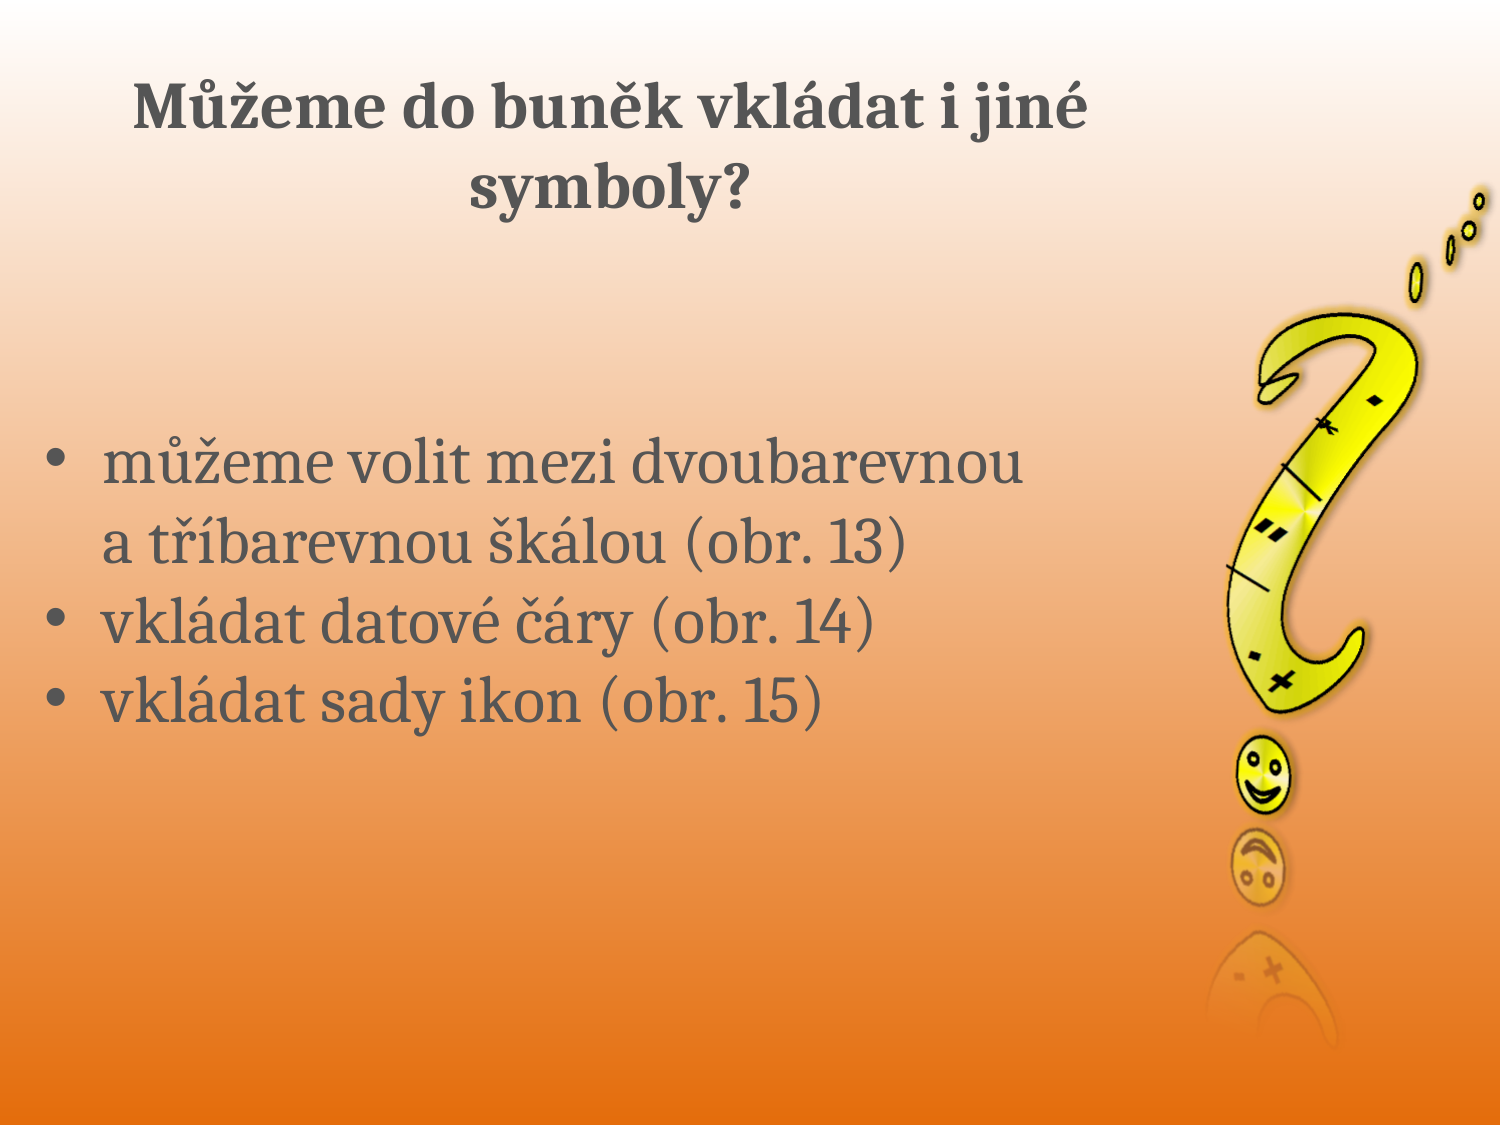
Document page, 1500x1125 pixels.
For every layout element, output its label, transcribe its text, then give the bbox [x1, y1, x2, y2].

picture [1171, 160, 1500, 1125]
text_box Můžeme do buněk vkládat i jiné symboly? [0, 54, 1223, 230]
text_box můžeme volit mezi dvoubarevnou a tříbarevnou škálou (obr. 13) vkládat datové čáry (obr. 14) vkládat sady ikon (obr. 15) [0, 408, 1199, 745]
